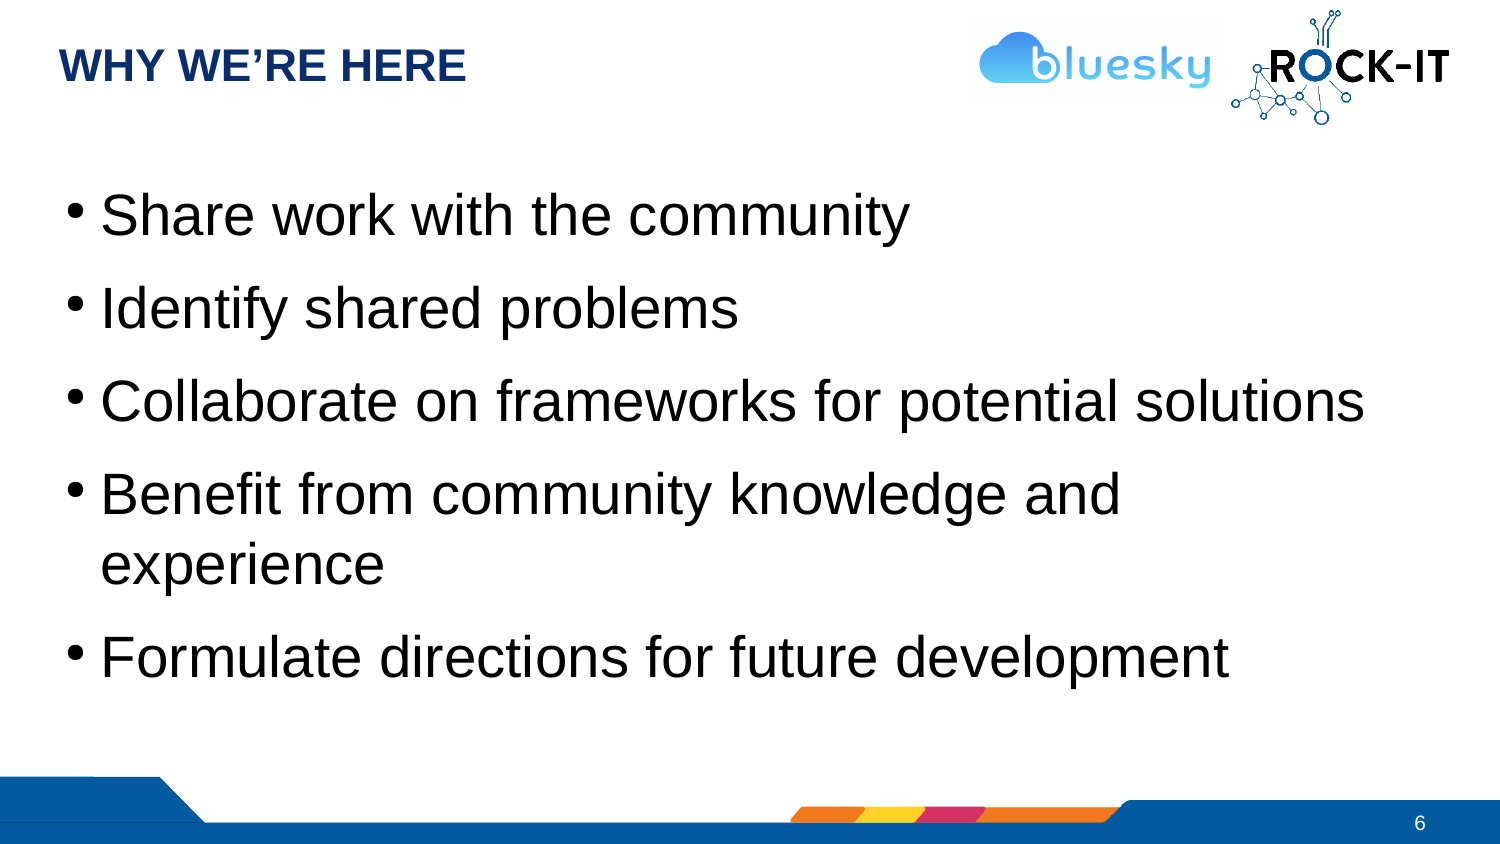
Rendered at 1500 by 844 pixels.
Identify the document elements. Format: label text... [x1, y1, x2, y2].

list Share work with the community Identify shared problems Collaborate on frameworks for potential solutions Benefit from community knowledge and experience Formulate directions for future development [65, 177, 1418, 680]
picture [966, 19, 1223, 101]
picture [1231, 10, 1449, 125]
title Why we’re here [59, 36, 945, 97]
picture [0, 800, 1500, 844]
